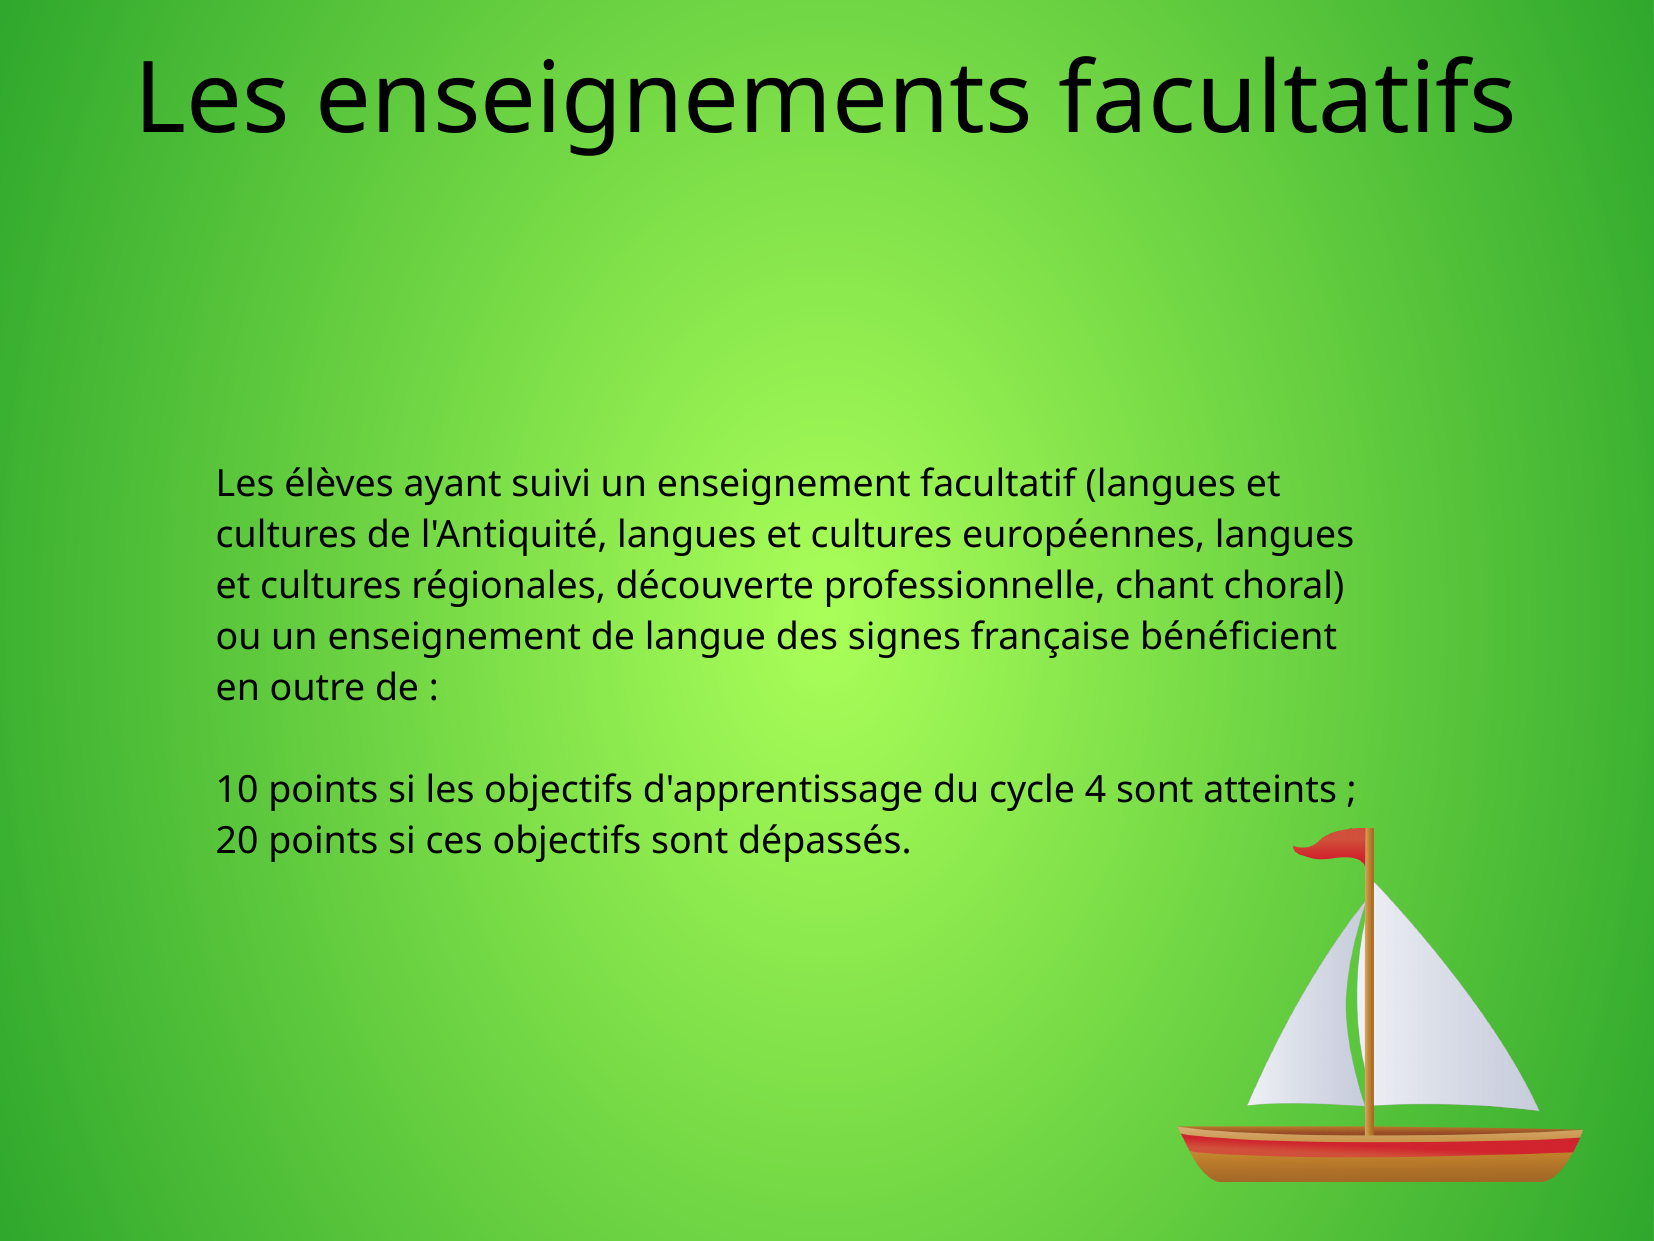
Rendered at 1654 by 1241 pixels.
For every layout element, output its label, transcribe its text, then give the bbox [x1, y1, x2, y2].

title Les enseignements facultatifs [82, 24, 1571, 275]
picture [1177, 828, 1583, 1182]
text_box Les élèves ayant suivi un enseignement facultatif (langues et cultures de l'Antiquité, langues et cultures européennes, langues et cultures régionales, découverte professionnelle, chant choral) ou un enseignement de langue des signes française bénéficient en outre de : 10 points si les objectifs d'apprentissage du cycle 4 sont atteints ; 20 points si ces objectifs sont dépassés. [200, 448, 1406, 1241]
